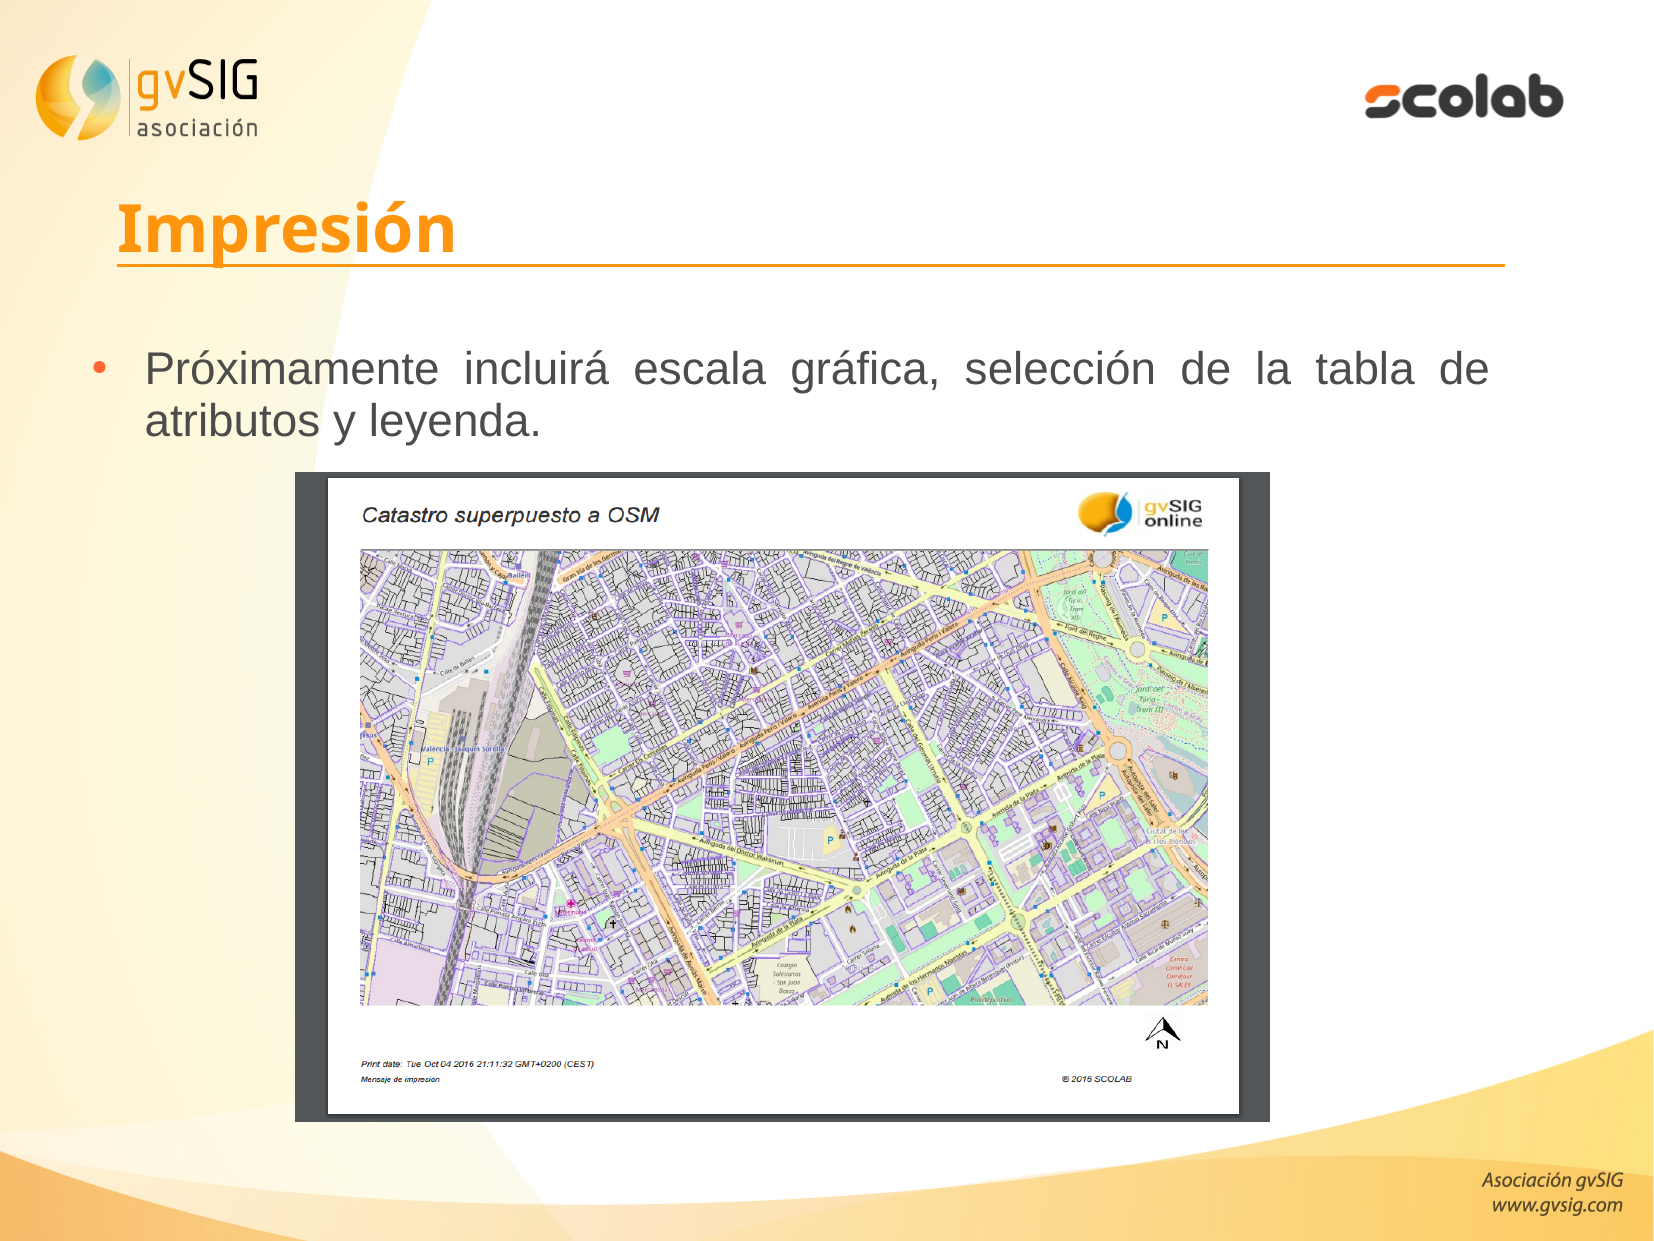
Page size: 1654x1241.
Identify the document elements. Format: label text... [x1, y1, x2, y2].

picture [0, 0, 1654, 1241]
text_box Próximamente incluirá escala gráfica, selección de la tabla de atributos y leyenda. [59, 284, 1506, 454]
title Impresión [117, 177, 1606, 276]
